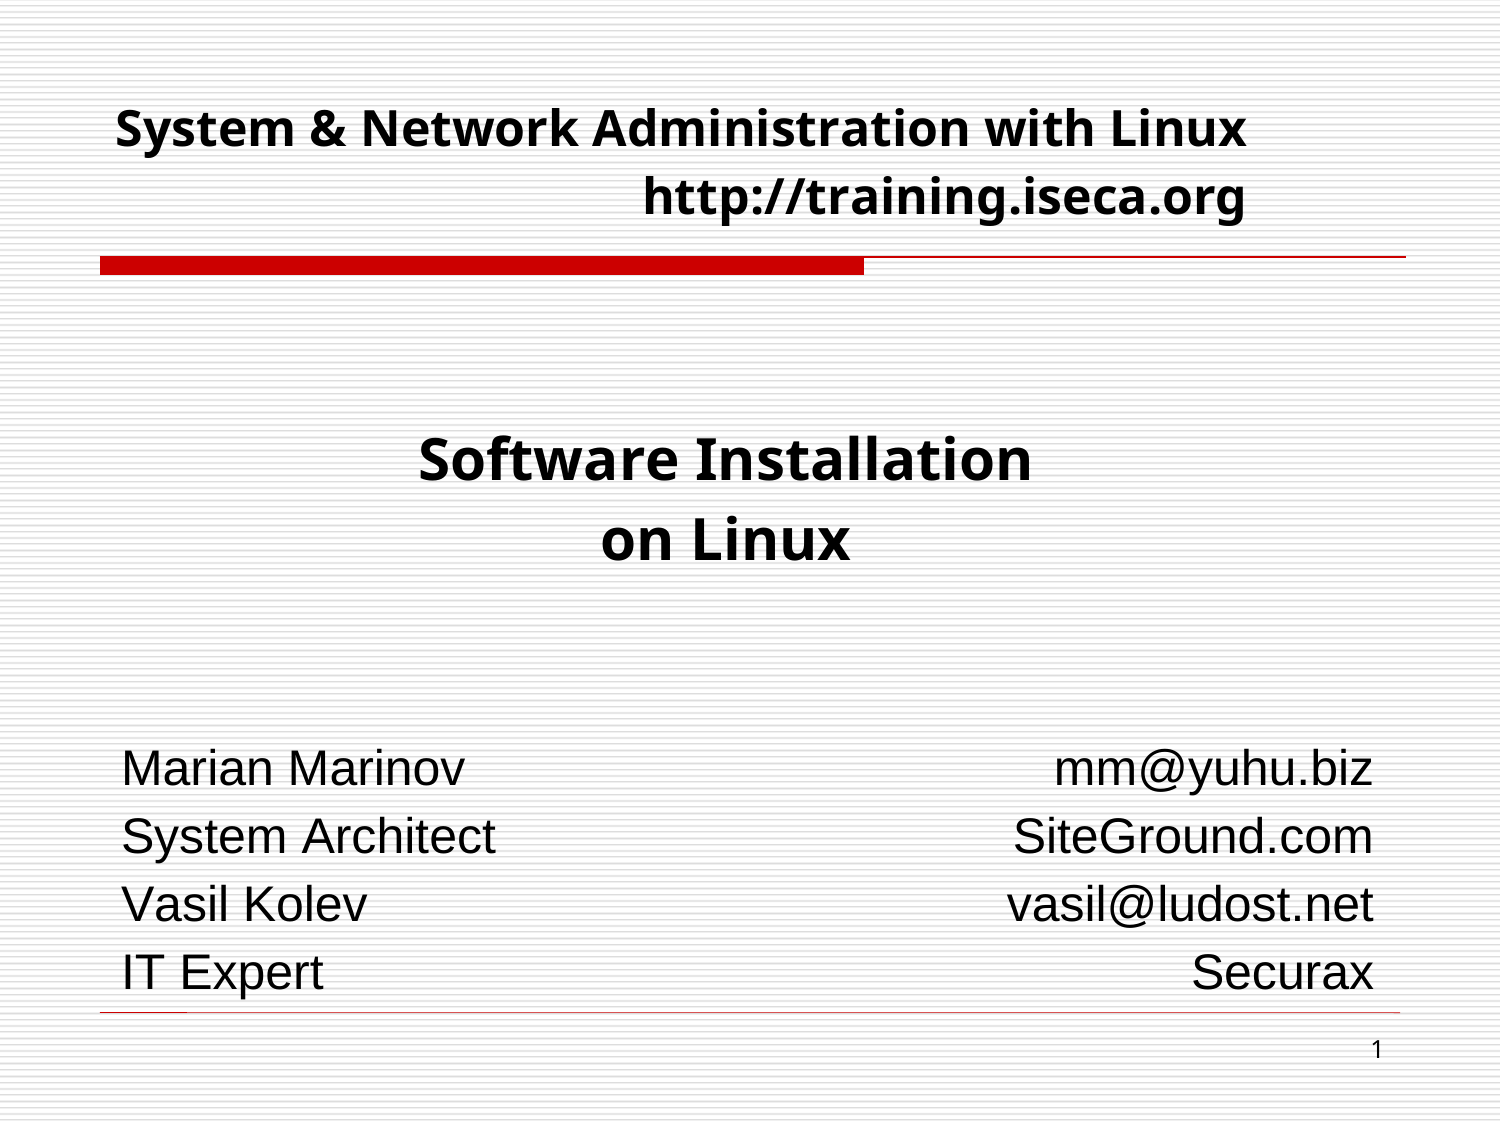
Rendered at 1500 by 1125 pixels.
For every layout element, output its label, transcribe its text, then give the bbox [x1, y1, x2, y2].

subtitle Marian Marinov System Architect Vasil Kolev IT Expert [29, 732, 650, 1018]
title System & Network Administration with Linux http://training.iseca.org [100, 94, 1376, 238]
text_box Software Installation on Linux [88, 338, 1364, 585]
text_box mm@yuhu.biz SiteGround.com vasil@ludost.net Securax [915, 732, 1500, 1018]
picture [0, 0, 1500, 1125]
